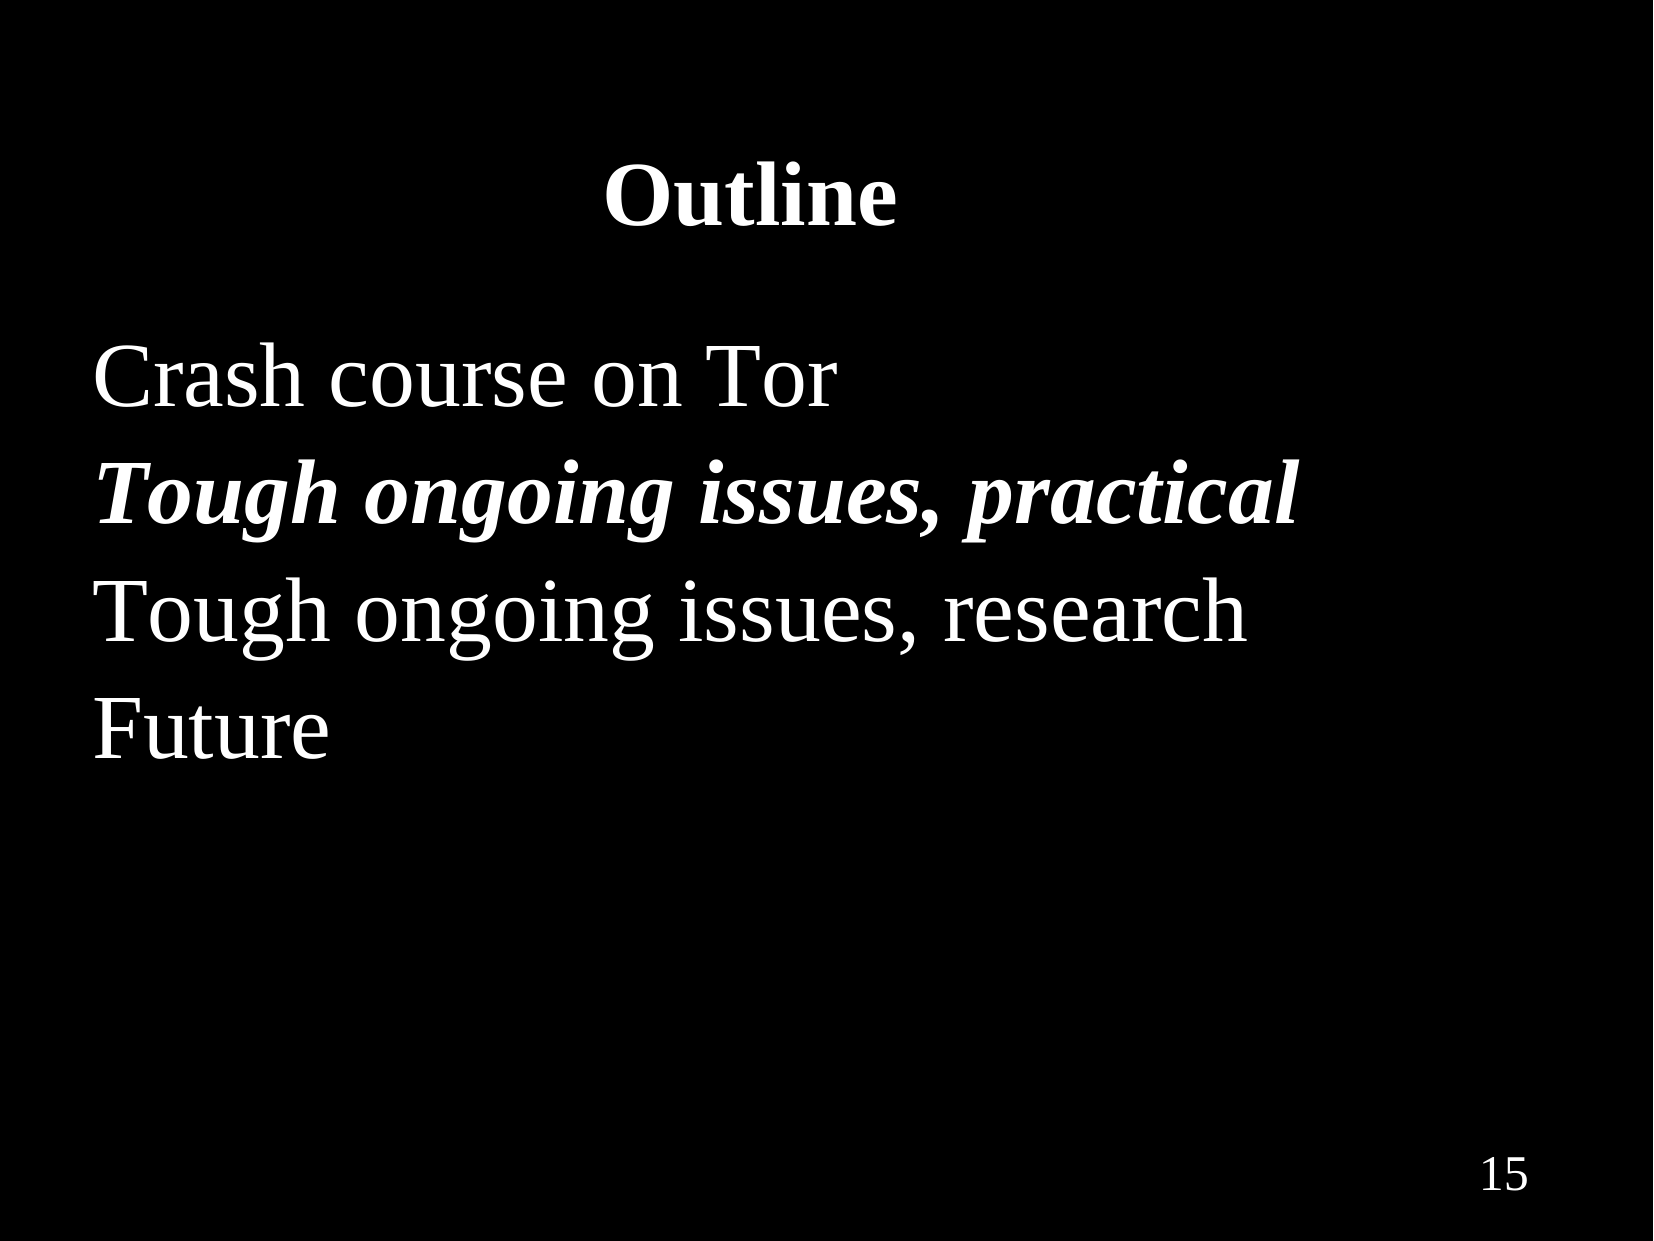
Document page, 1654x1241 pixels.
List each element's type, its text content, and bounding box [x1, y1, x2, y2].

title Outline [112, 100, 1388, 288]
list Crash course on Tor Tough ongoing issues, practical Tough ongoing issues, research Future [74, 325, 1539, 1123]
